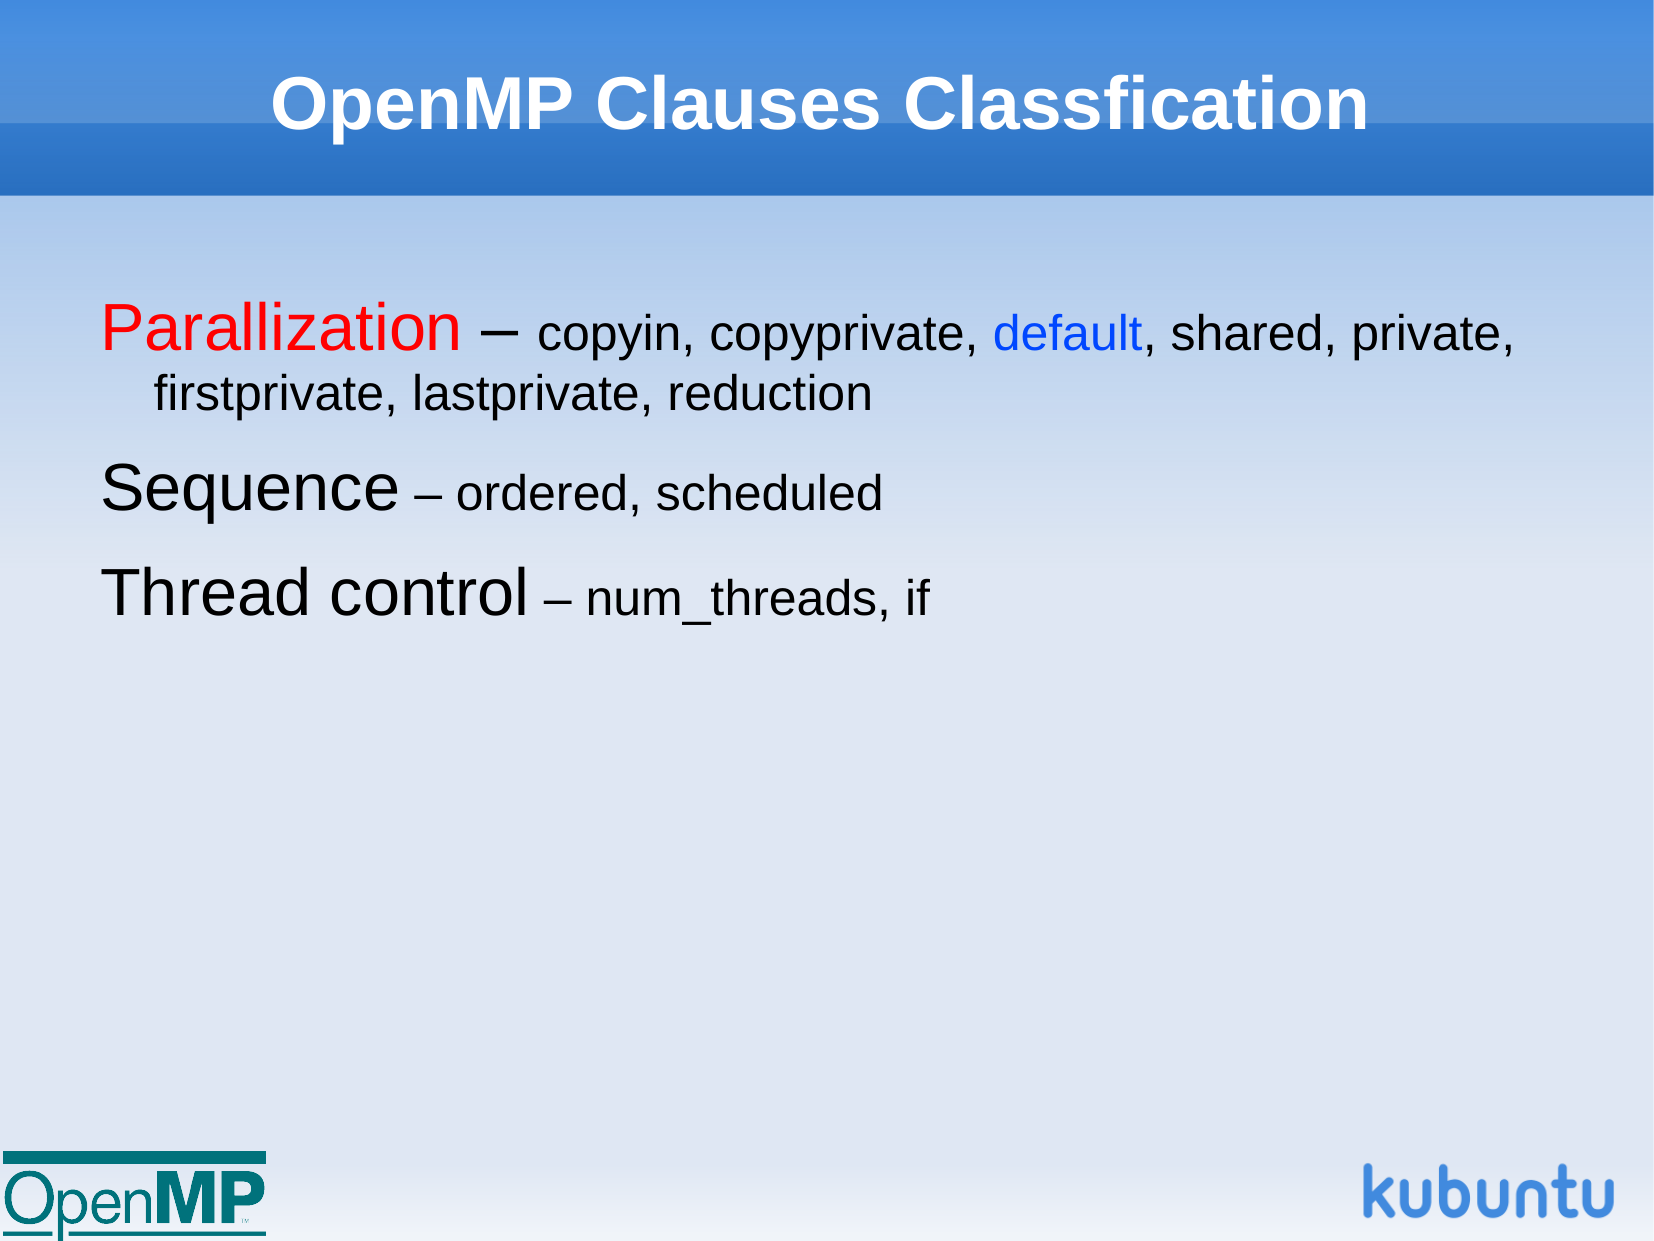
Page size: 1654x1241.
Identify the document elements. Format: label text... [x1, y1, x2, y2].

list Parallization – copyin, copyprivate, default, shared, private, firstprivate, lastprivate, reduction Sequence – ordered, scheduled Thread control – num_threads, if [82, 290, 1571, 1094]
picture [0, 0, 1654, 1241]
title OpenMP Clauses Classfication [76, 7, 1565, 200]
